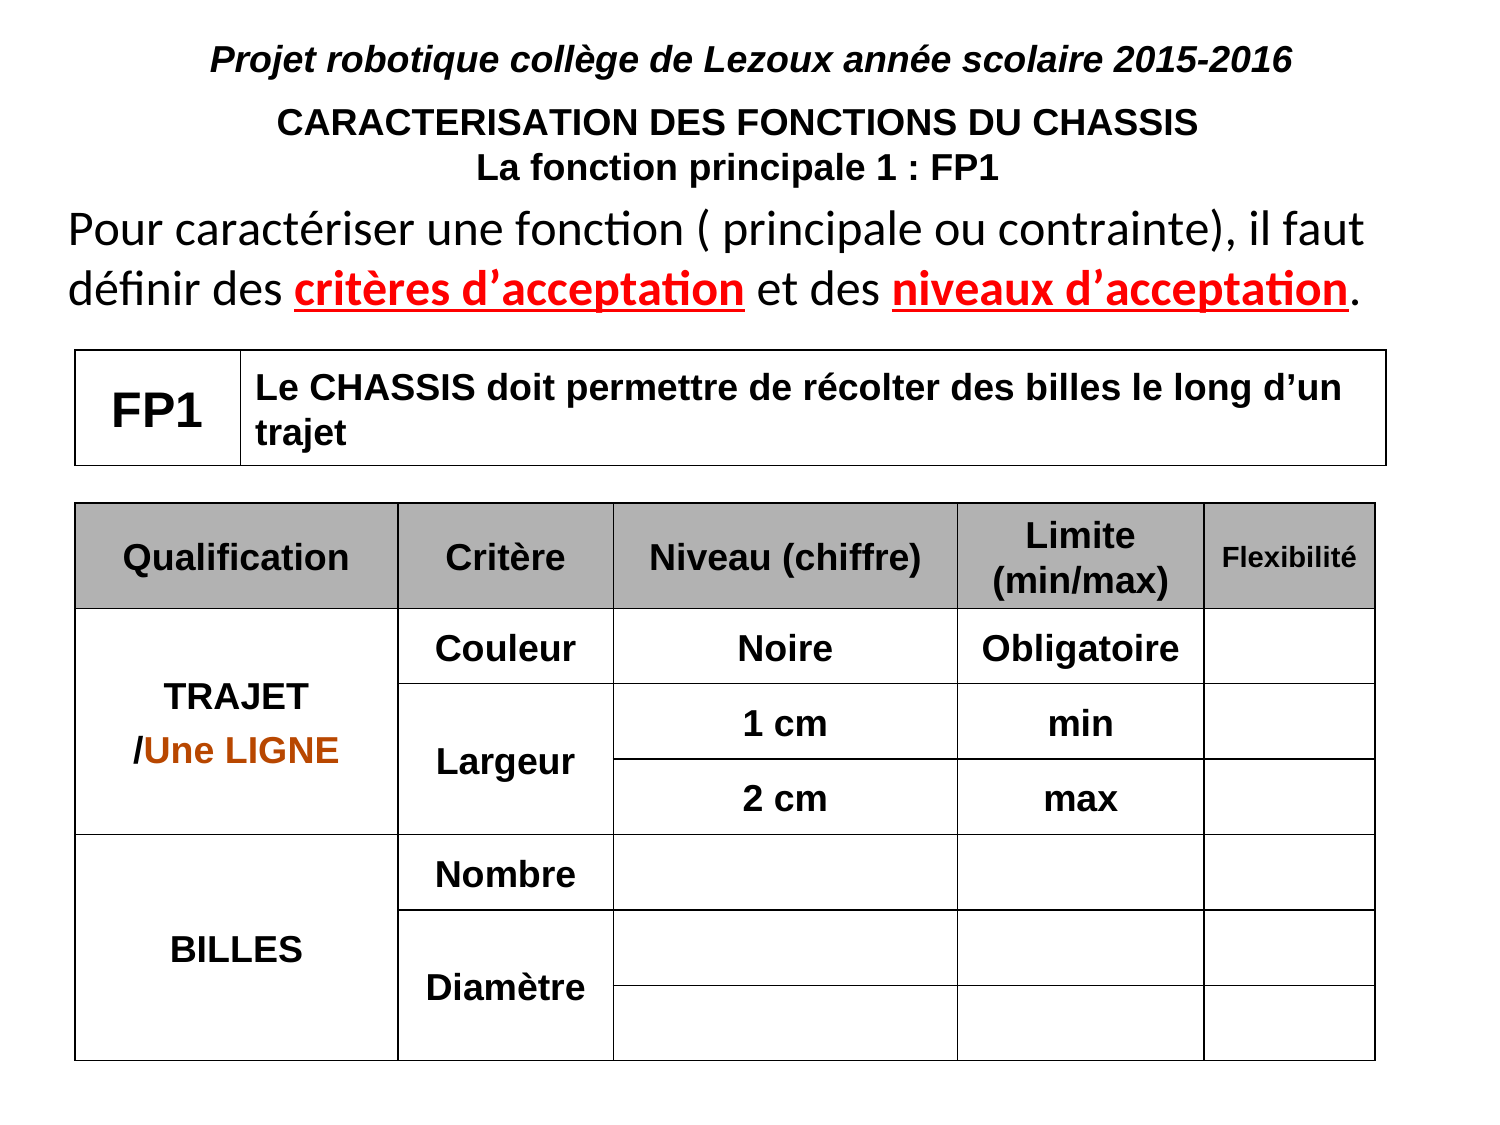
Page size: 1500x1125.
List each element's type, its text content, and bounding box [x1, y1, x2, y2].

table_cell TRAJET /Une LIGNE [76, 609, 397, 834]
table_cell max [958, 760, 1203, 834]
table_header FP1 [76, 351, 240, 465]
table_header Niveau (chiffre) [614, 504, 957, 608]
table_cell Diamètre [399, 911, 613, 1060]
table_header Le CHASSIS doit permettre de récolter des billes le long d’un trajet [241, 351, 1385, 465]
table_cell Couleur [399, 609, 613, 683]
table_cell [1205, 609, 1374, 683]
table_cell 1 cm [614, 684, 957, 758]
table_cell [614, 835, 957, 909]
table_cell min [958, 684, 1203, 758]
table_header Qualification [76, 504, 397, 608]
table_header Critère [399, 504, 613, 608]
text_box Pour caractériser une fonction ( principale ou contrainte), il faut définir des critères d’acceptation et des niveaux d’acceptation. [53, 187, 1500, 323]
table_cell [1205, 760, 1374, 834]
text_box Projet robotique collège de Lezoux année scolaire 2015-2016 [162, 24, 1341, 90]
table_cell Largeur [399, 684, 613, 834]
table_cell 2 cm [614, 760, 957, 834]
table_header Flexibilité [1205, 504, 1374, 608]
table_header Limite (min/max) [958, 504, 1203, 608]
table_cell [1205, 911, 1374, 985]
table_cell [1205, 986, 1374, 1060]
table_cell [614, 986, 957, 1060]
table_cell [958, 911, 1203, 985]
table_cell [614, 911, 957, 985]
title CARACTERISATION DES FONCTIONS DU CHASSIS La fonction principale 1 : FP1 [100, 90, 1376, 187]
table_cell Nombre [399, 835, 613, 909]
table_cell [958, 986, 1203, 1060]
table_cell Obligatoire [958, 609, 1203, 683]
table_cell Noire [614, 609, 957, 683]
table_cell [1205, 684, 1374, 758]
table_cell [1205, 835, 1374, 909]
table_cell BILLES [76, 835, 397, 1060]
table_cell [958, 835, 1203, 909]
